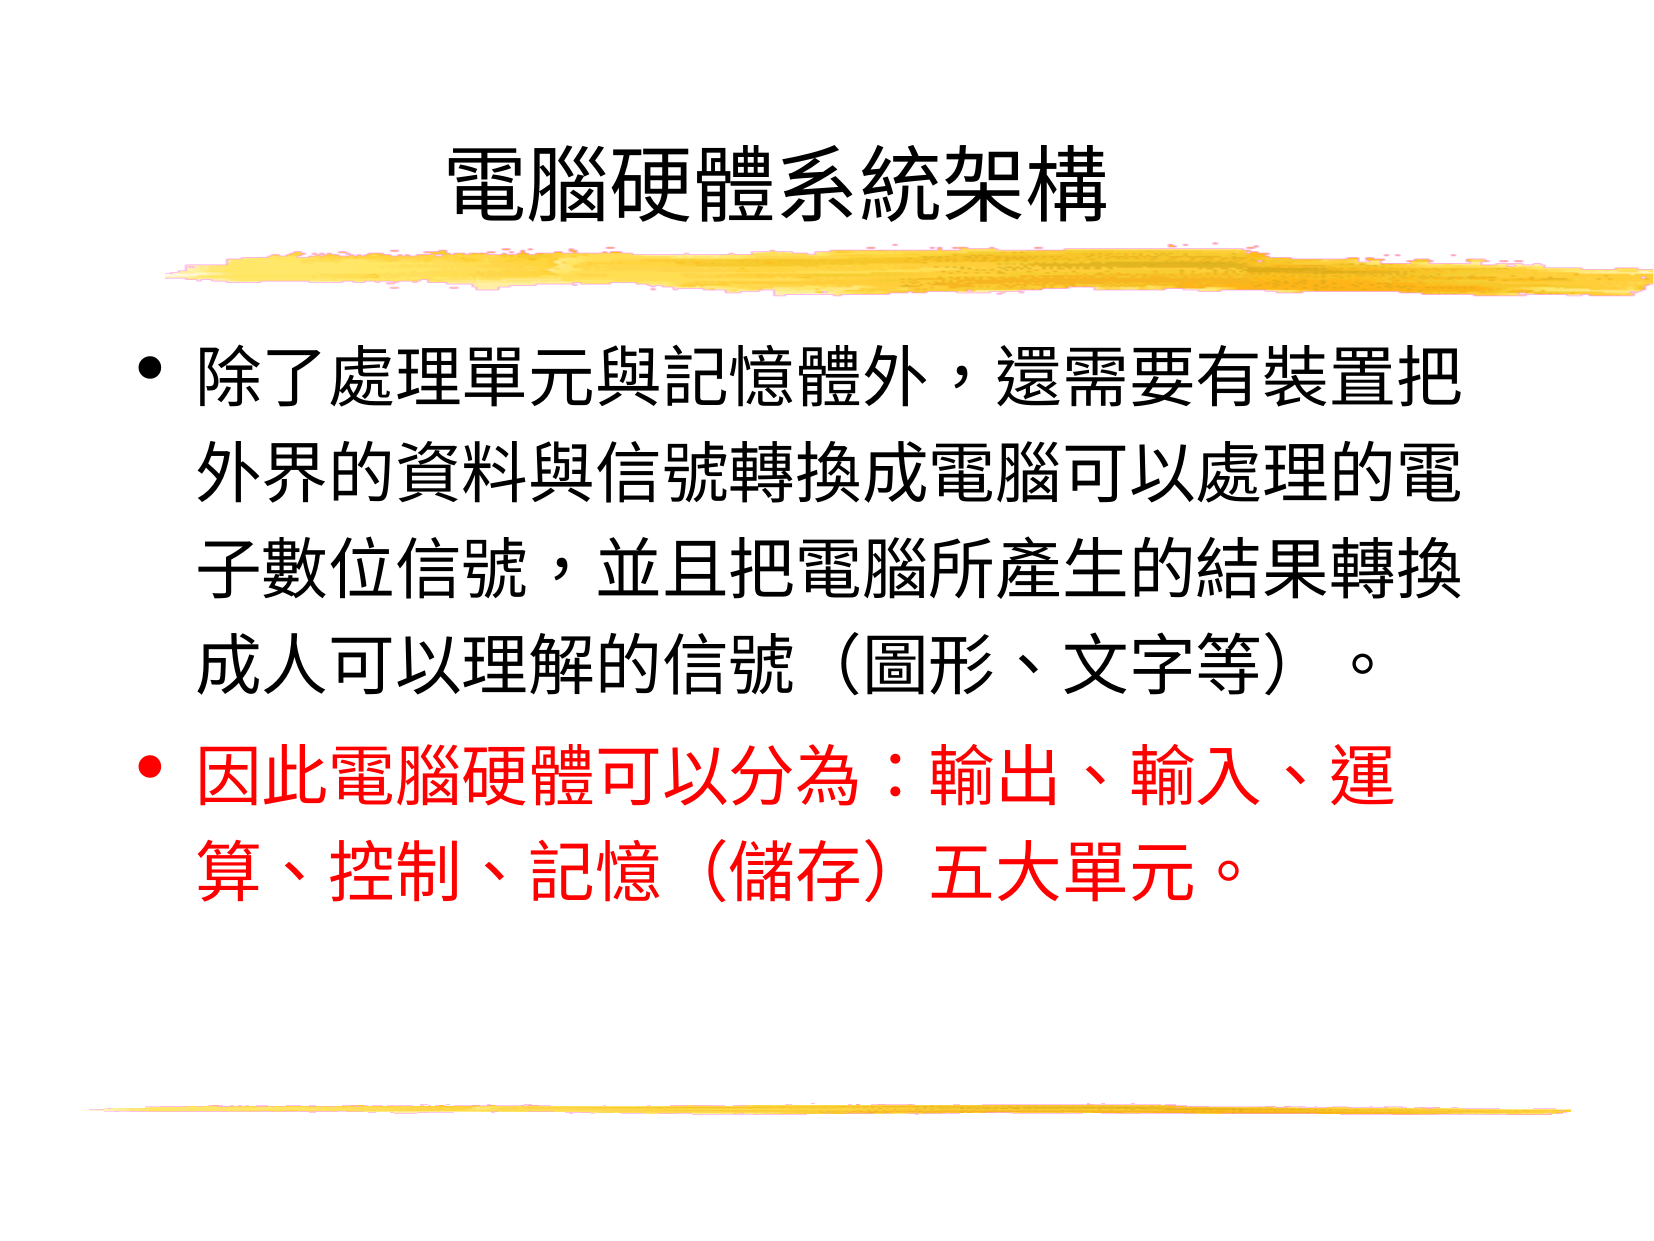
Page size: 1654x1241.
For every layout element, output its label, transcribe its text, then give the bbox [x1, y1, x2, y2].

picture [165, 237, 1654, 308]
picture [82, 1102, 1571, 1117]
list 除了處理單元與記憶體外，還需要有裝置把外界的資料與信號轉換成電腦可以處理的電子數位信號，並且把電腦所產生的結果轉換成人可以理解的信號（圖形、文字等）。 因此電腦硬體可以分為：輸出、輸入、運算、控制、記憶（儲存）五大單元。 [124, 316, 1530, 1061]
title 電腦硬體系統架構 [73, 41, 1479, 249]
